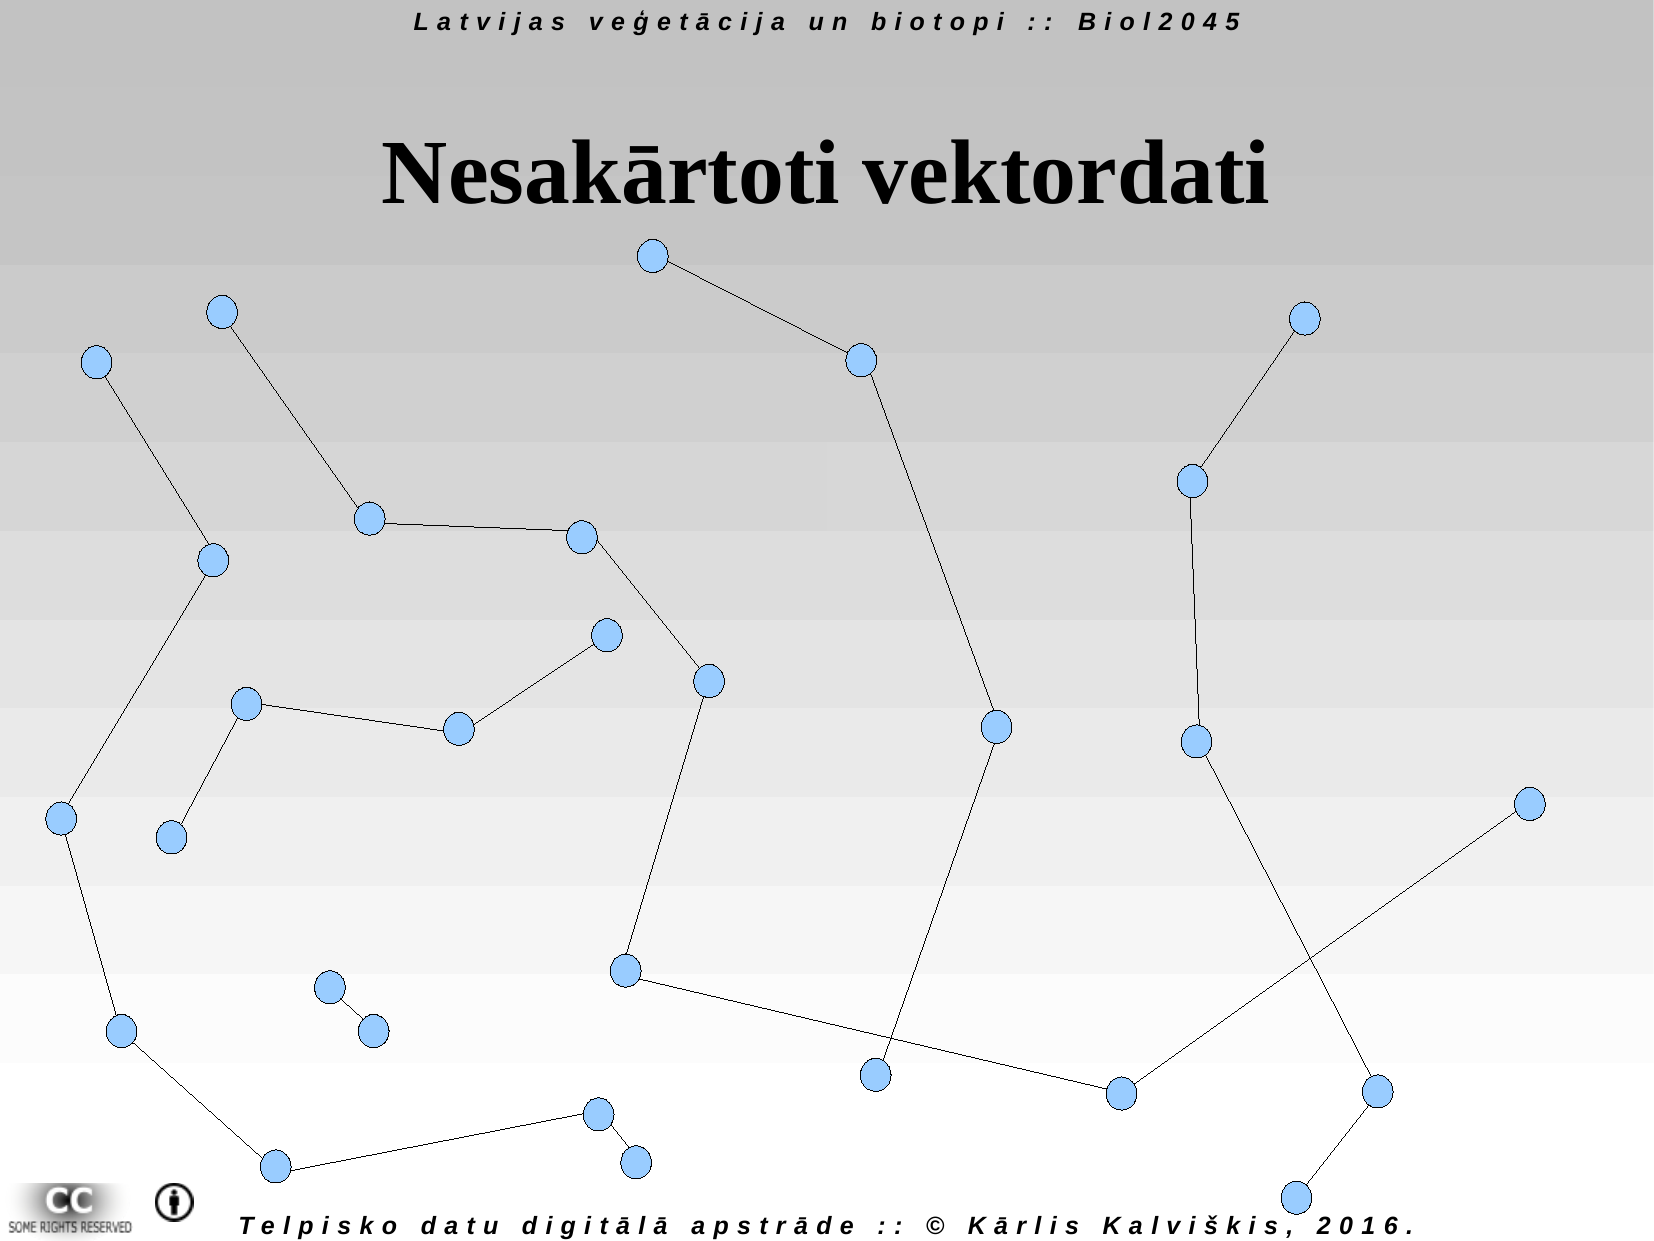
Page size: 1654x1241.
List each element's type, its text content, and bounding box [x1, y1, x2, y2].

text_box [81, 345, 112, 379]
text_box [610, 953, 642, 988]
text_box [231, 687, 262, 721]
text_box [1181, 724, 1212, 758]
text_box [583, 1097, 615, 1131]
text_box [1281, 1181, 1312, 1215]
text_box [358, 1014, 390, 1048]
text_box [156, 820, 187, 854]
text_box [693, 664, 725, 698]
text_box [443, 712, 475, 746]
text_box [860, 1058, 892, 1092]
text_box [1106, 1076, 1137, 1111]
text_box [1177, 464, 1208, 498]
text_box [620, 1145, 652, 1179]
text_box [206, 295, 238, 329]
text_box [1514, 787, 1546, 821]
text_box [845, 343, 877, 377]
text_box [1289, 301, 1321, 336]
text_box [566, 520, 598, 554]
text_box [314, 970, 346, 1004]
text_box [106, 1014, 137, 1048]
text_box [637, 239, 669, 273]
text_box [591, 618, 623, 652]
text_box [354, 501, 386, 536]
picture [0, 0, 1654, 1241]
text_box [981, 710, 1012, 744]
text_box [1362, 1074, 1394, 1108]
text_box [197, 543, 229, 577]
text_box [45, 801, 77, 836]
title Nesakārtoti vektordati [29, 0, 1625, 557]
text_box [260, 1149, 292, 1183]
